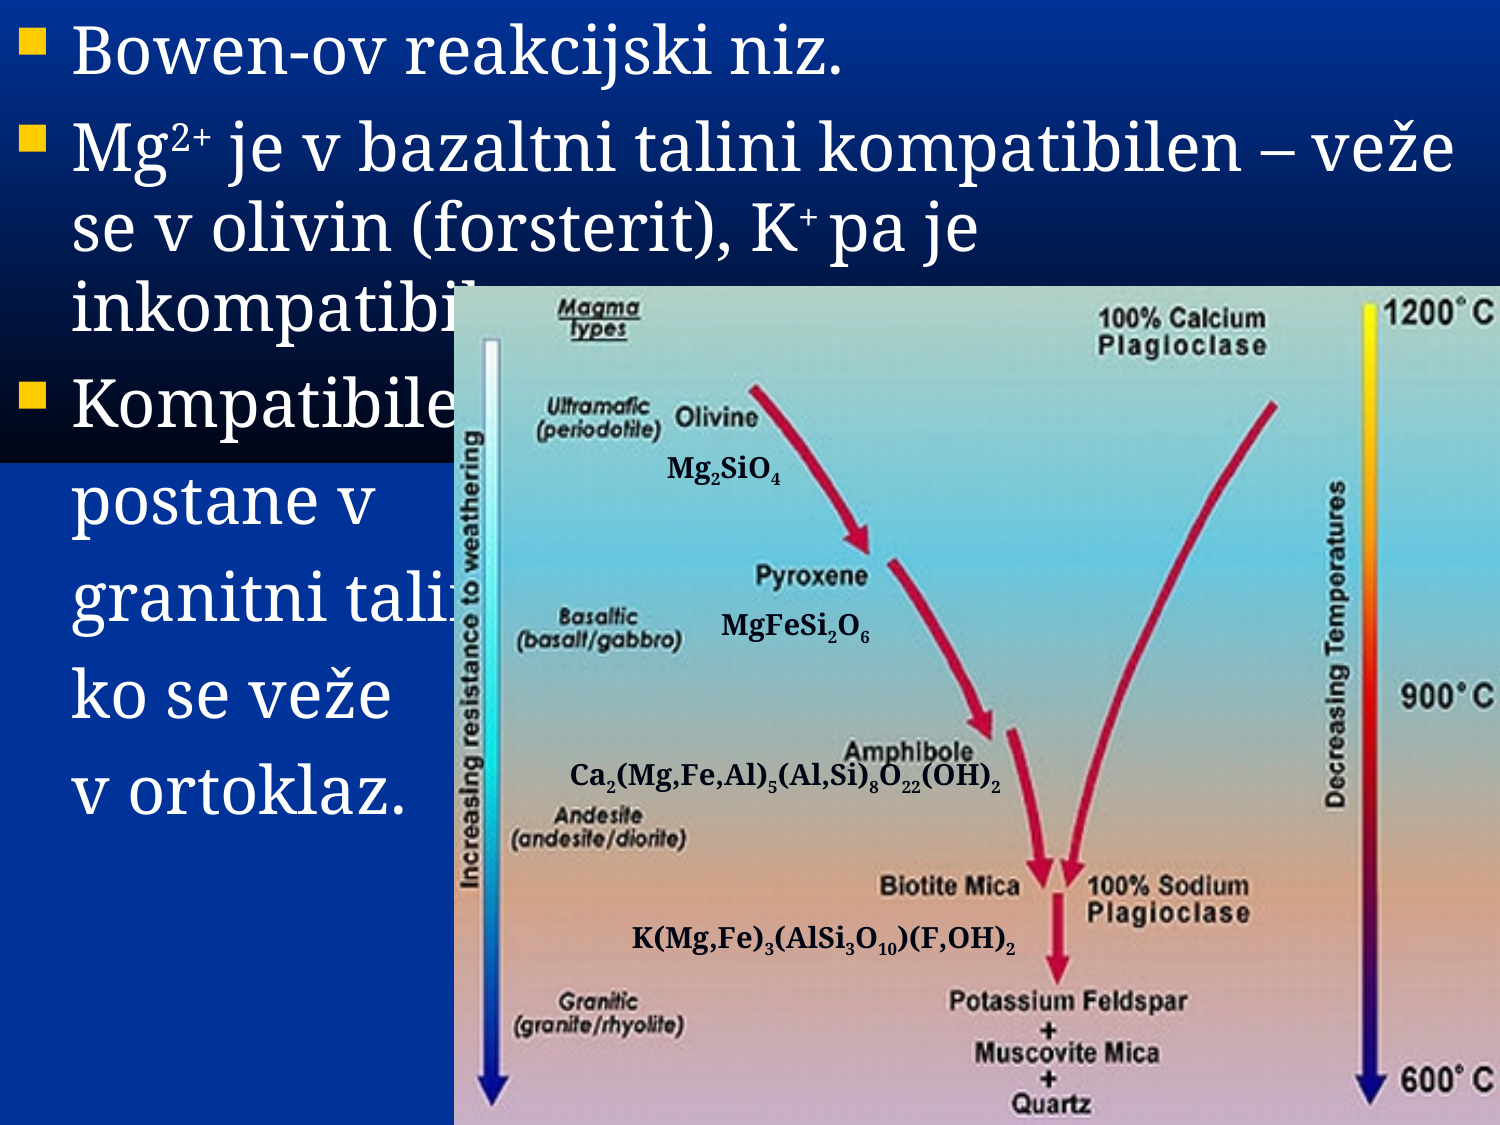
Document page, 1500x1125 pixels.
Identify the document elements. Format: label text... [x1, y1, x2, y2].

text_box MgFeSi2O6 [706, 598, 885, 655]
picture [454, 286, 1500, 1125]
text_box Mg2SiO4 [652, 441, 803, 497]
list Bowen-ov reakcijski niz. Mg2+ je v bazaltni talini kompatibilen – veže se v olivin (forsterit), K+ pa je inkompatibilen Kompatibilen postane v granitni talini, ko se veže v ortoklaz. [0, 0, 1500, 1125]
text_box Ca2(Mg,Fe,Al)5(Al,Si)8O22(OH)2 [554, 748, 1024, 805]
text_box K(Mg,Fe)3(AlSi3O10)(F,OH)2 [617, 903, 1041, 967]
